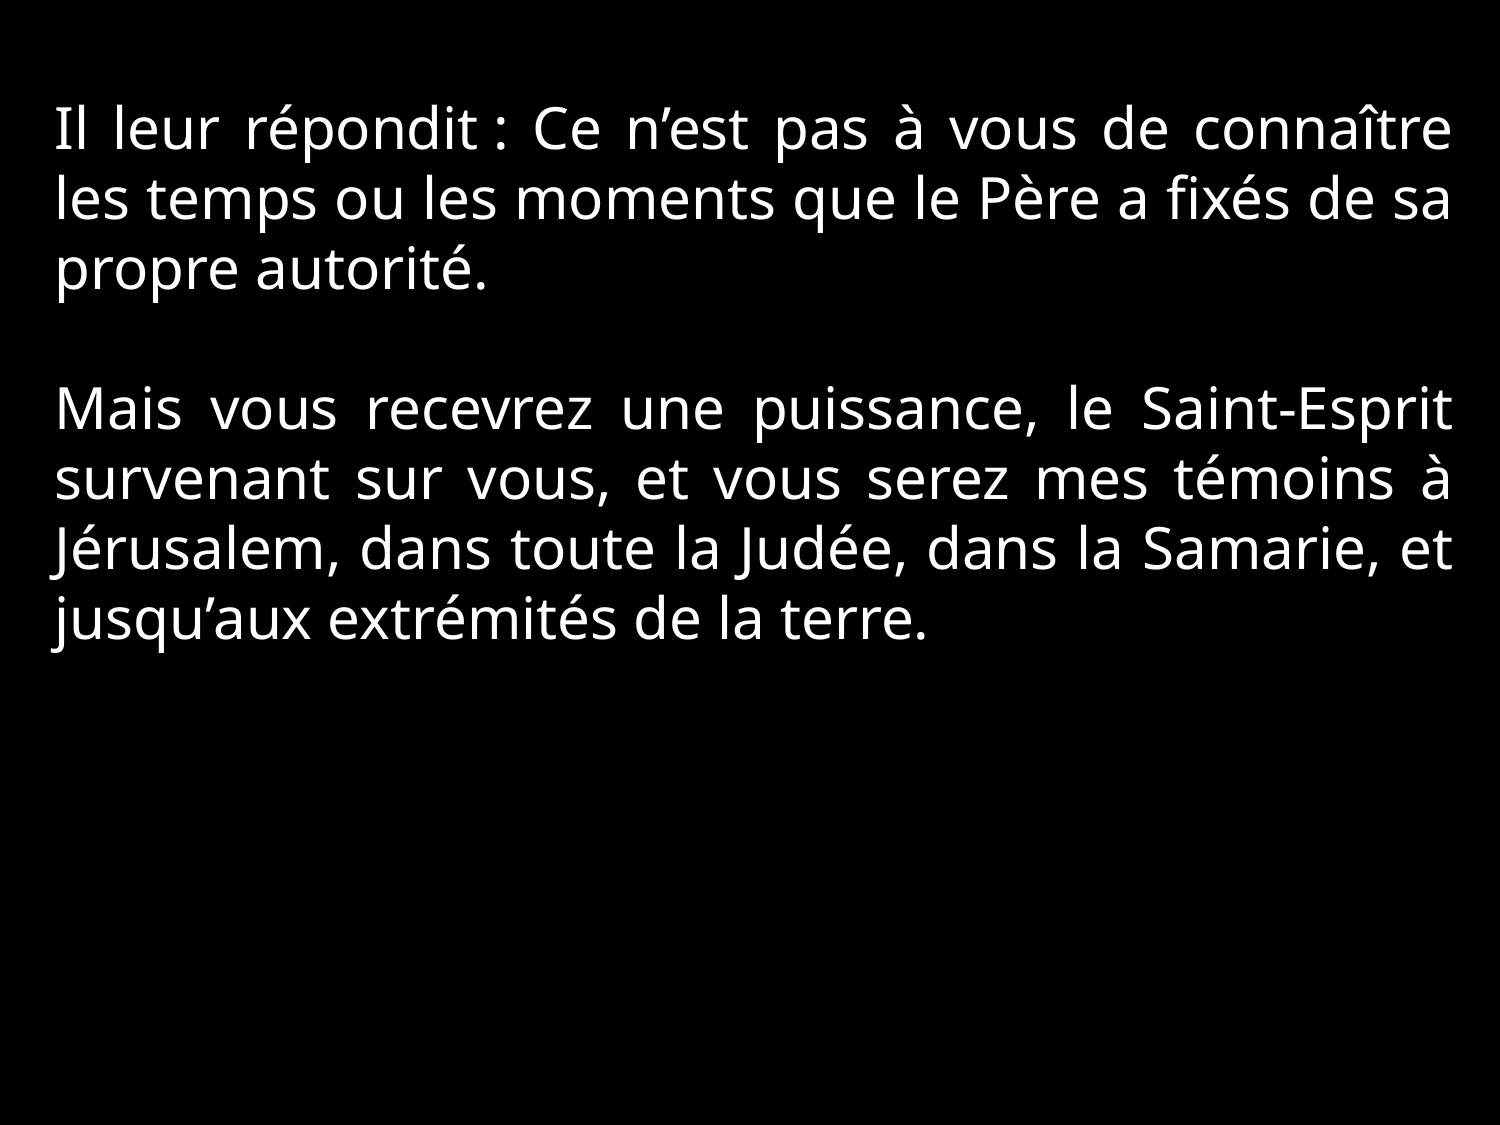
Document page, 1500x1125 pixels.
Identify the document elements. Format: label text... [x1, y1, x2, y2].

text_box Il leur répondit : Ce n’est pas à vous de connaître les temps ou les moments que le Père a fixés de sa propre autorité. Mais vous recevrez une puissance, le Saint-Esprit survenant sur vous, et vous serez mes témoins à Jérusalem, dans toute la Judée, dans la Samarie, et jusqu’aux extrémités de la terre. [40, 84, 1469, 659]
